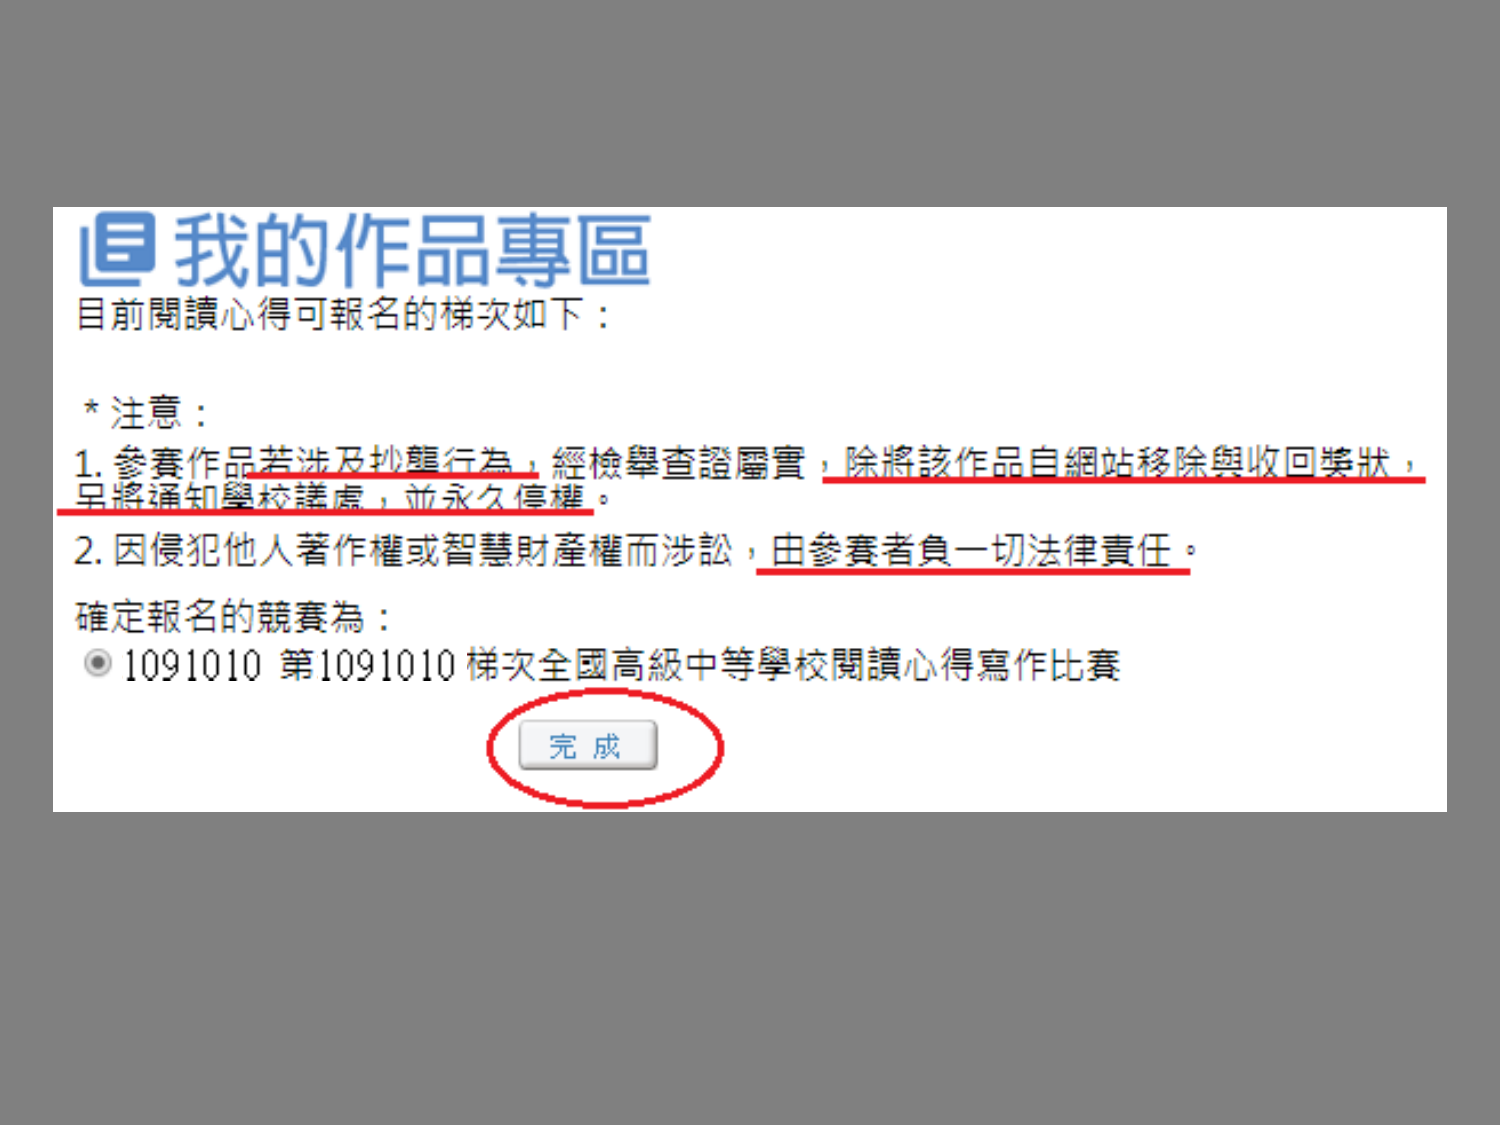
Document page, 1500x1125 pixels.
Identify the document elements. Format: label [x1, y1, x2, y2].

picture [53, 207, 1447, 812]
